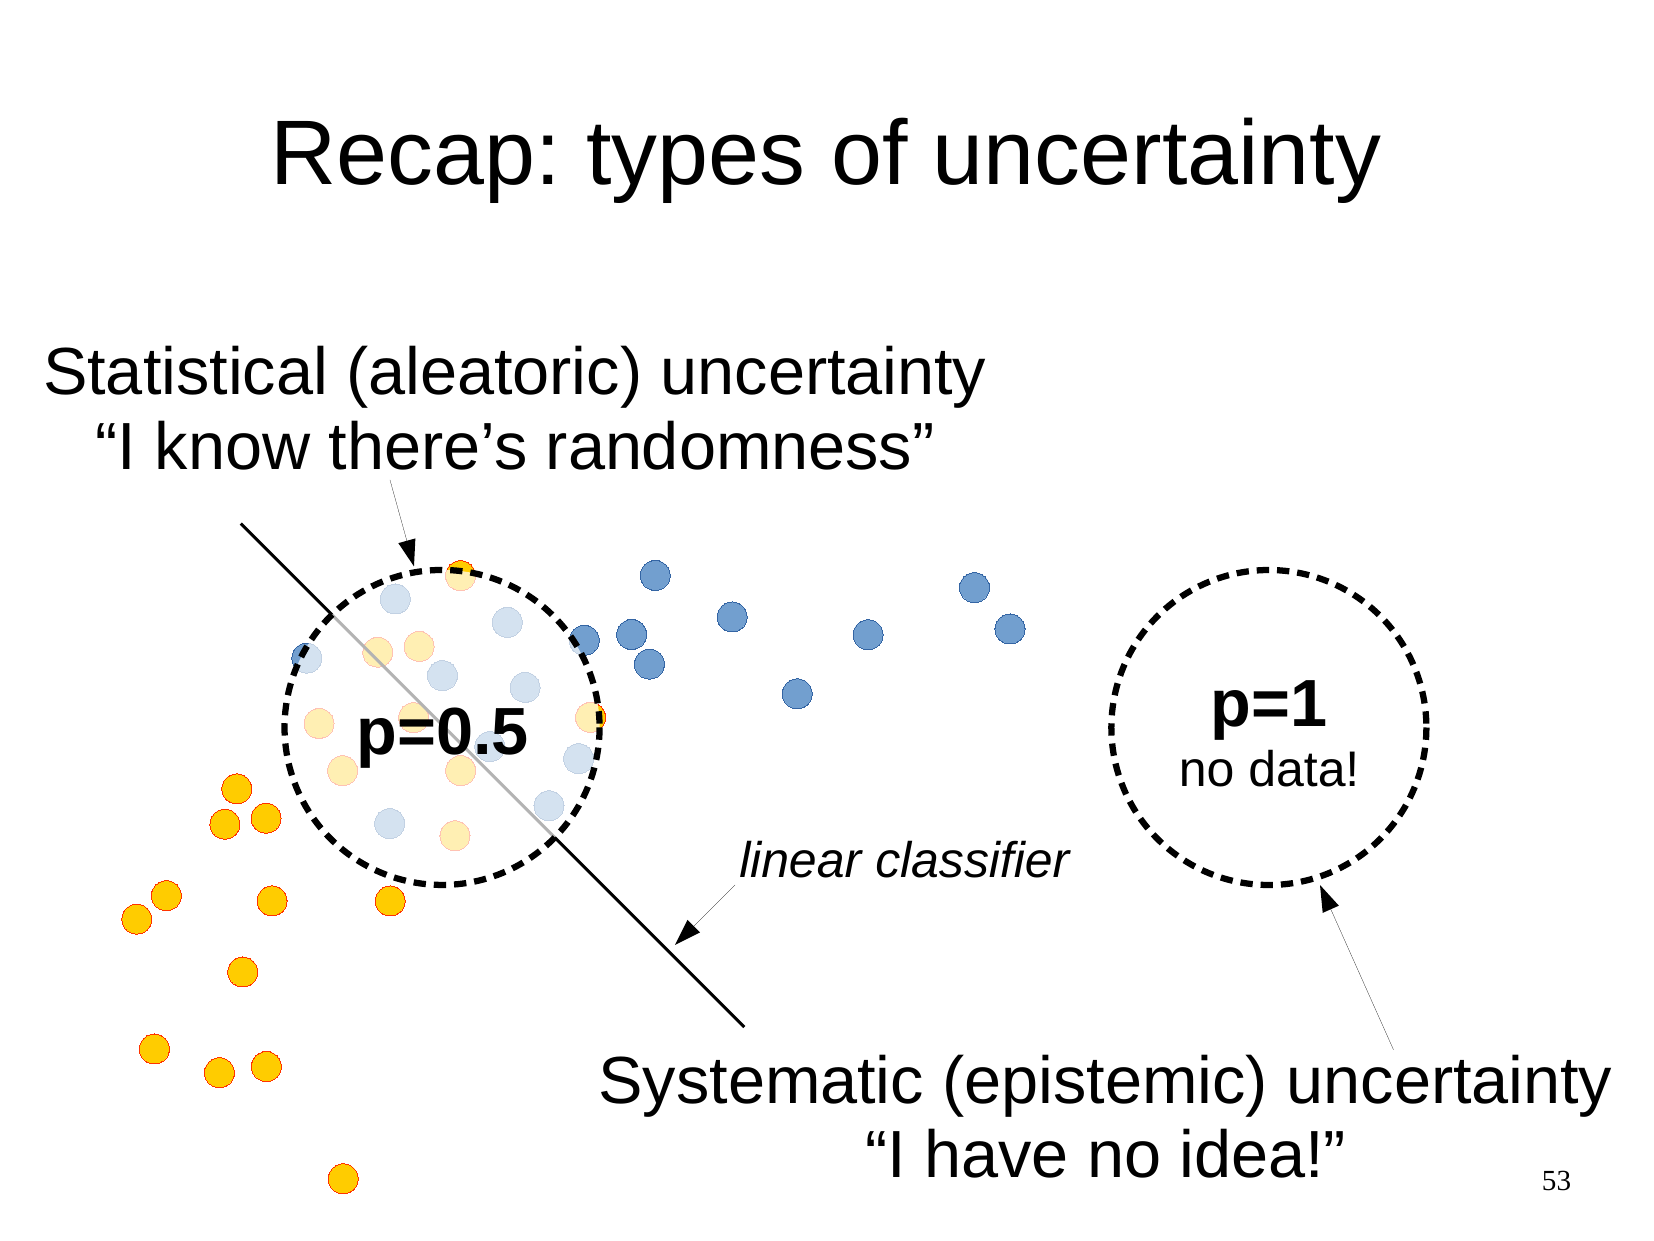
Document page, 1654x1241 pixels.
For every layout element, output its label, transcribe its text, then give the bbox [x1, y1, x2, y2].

text_box [1233, 881, 1305, 886]
text_box [640, 560, 671, 591]
title Recap: types of uncertainty [82, 49, 1571, 257]
text_box [328, 1163, 359, 1194]
text_box [139, 1033, 170, 1064]
text_box [121, 904, 152, 935]
text_box [853, 619, 884, 650]
text_box [227, 956, 258, 987]
text_box [209, 809, 240, 840]
text_box [959, 572, 990, 603]
text_box p=1 no data! [1112, 581, 1427, 881]
subtitle Systematic (epistemic) uncertainty “I have no idea!” [558, 1004, 1654, 1231]
text_box Statistical (aleatoric) uncertainty “I know there’s randomness” [0, 296, 1063, 522]
text_box [994, 613, 1026, 644]
text_box [151, 880, 182, 911]
text_box [251, 1051, 282, 1082]
text_box [634, 649, 665, 680]
text_box p=0.5 [285, 581, 600, 881]
text_box [204, 1057, 235, 1088]
text_box [782, 678, 813, 709]
text_box [375, 885, 406, 916]
text_box [600, 705, 606, 729]
text_box [257, 885, 288, 916]
text_box [717, 601, 748, 632]
text_box [221, 773, 252, 804]
text_box [384, 560, 501, 581]
text_box [1211, 570, 1327, 581]
text_box [251, 803, 282, 834]
text_box [616, 619, 647, 650]
text_box linear classifier [726, 823, 1083, 898]
text_box [407, 881, 478, 885]
